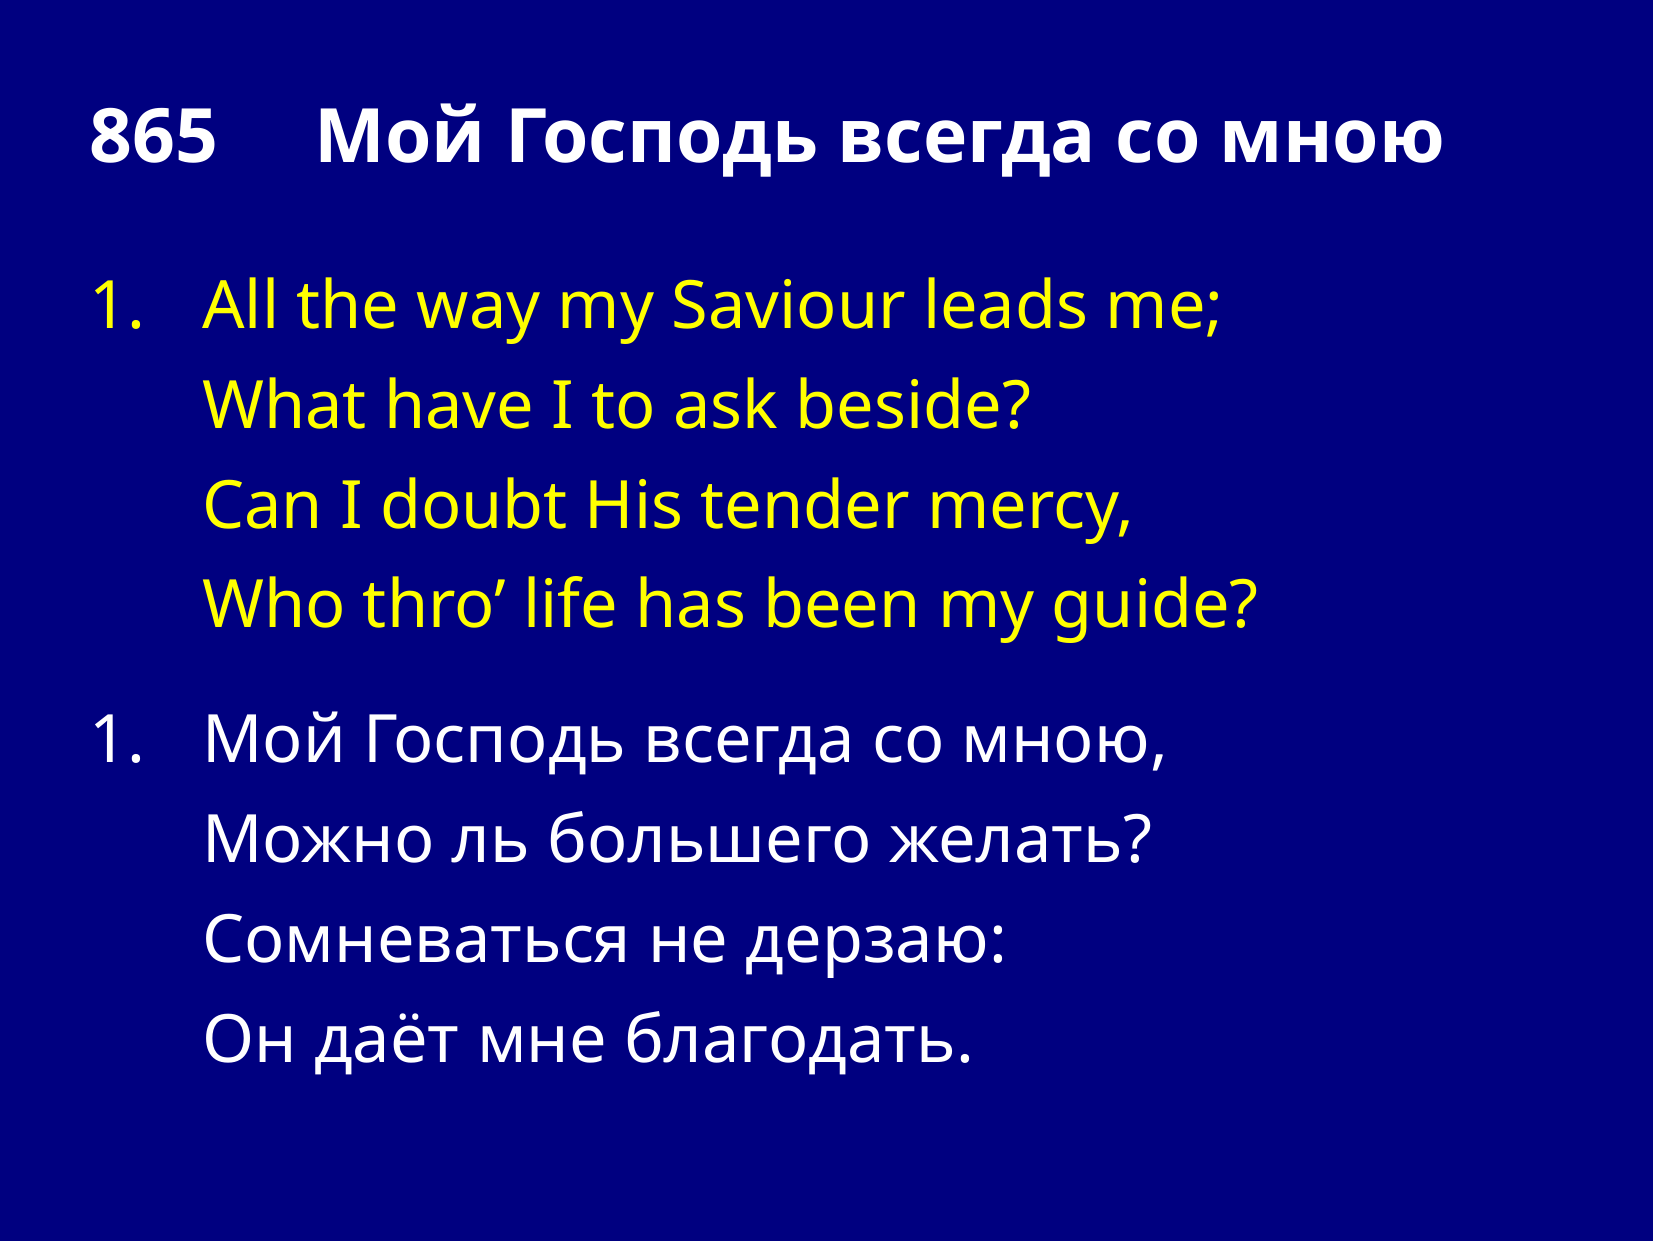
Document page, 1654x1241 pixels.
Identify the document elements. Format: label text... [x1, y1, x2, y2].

text_box 865 Мой Господь всегда со мною [75, 75, 1651, 188]
text_box 1. Мой Господь всегда со мною, Можно ль большего желать? Сомневаться не дерзаю: Он даёт мне благодать. [75, 675, 1576, 1163]
text_box 1. All the way my Saviour leads me; What have I to ask beside? Can I doubt His tender mercy, Who thro’ life has been my guide? [75, 188, 1576, 638]
